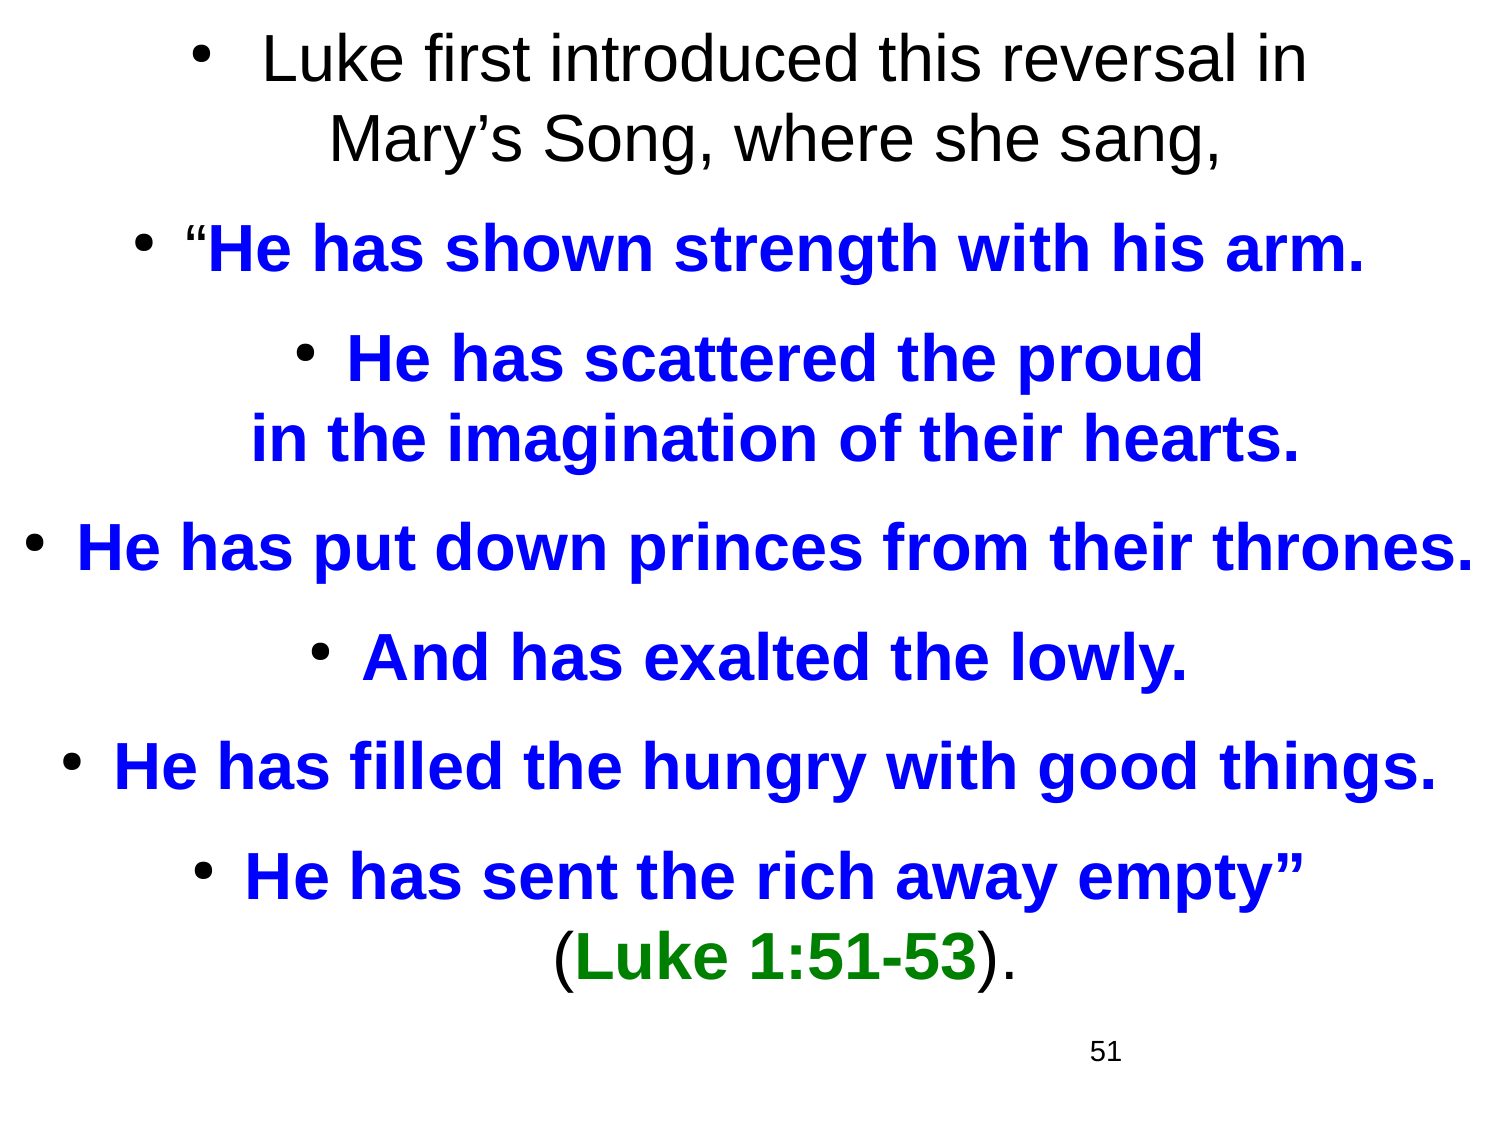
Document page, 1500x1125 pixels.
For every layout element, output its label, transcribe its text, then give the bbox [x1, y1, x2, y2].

list Luke first introduced this reversal in Mary’s Song, where she sang, “He has shown strength with his arm. He has scattered the proud in the imagination of their hearts. He has put down princes from their thrones. And has exalted the lowly. He has filled the hungry with good things. He has sent the rich away empty” (Luke 1:51-53). [0, 15, 1500, 1111]
